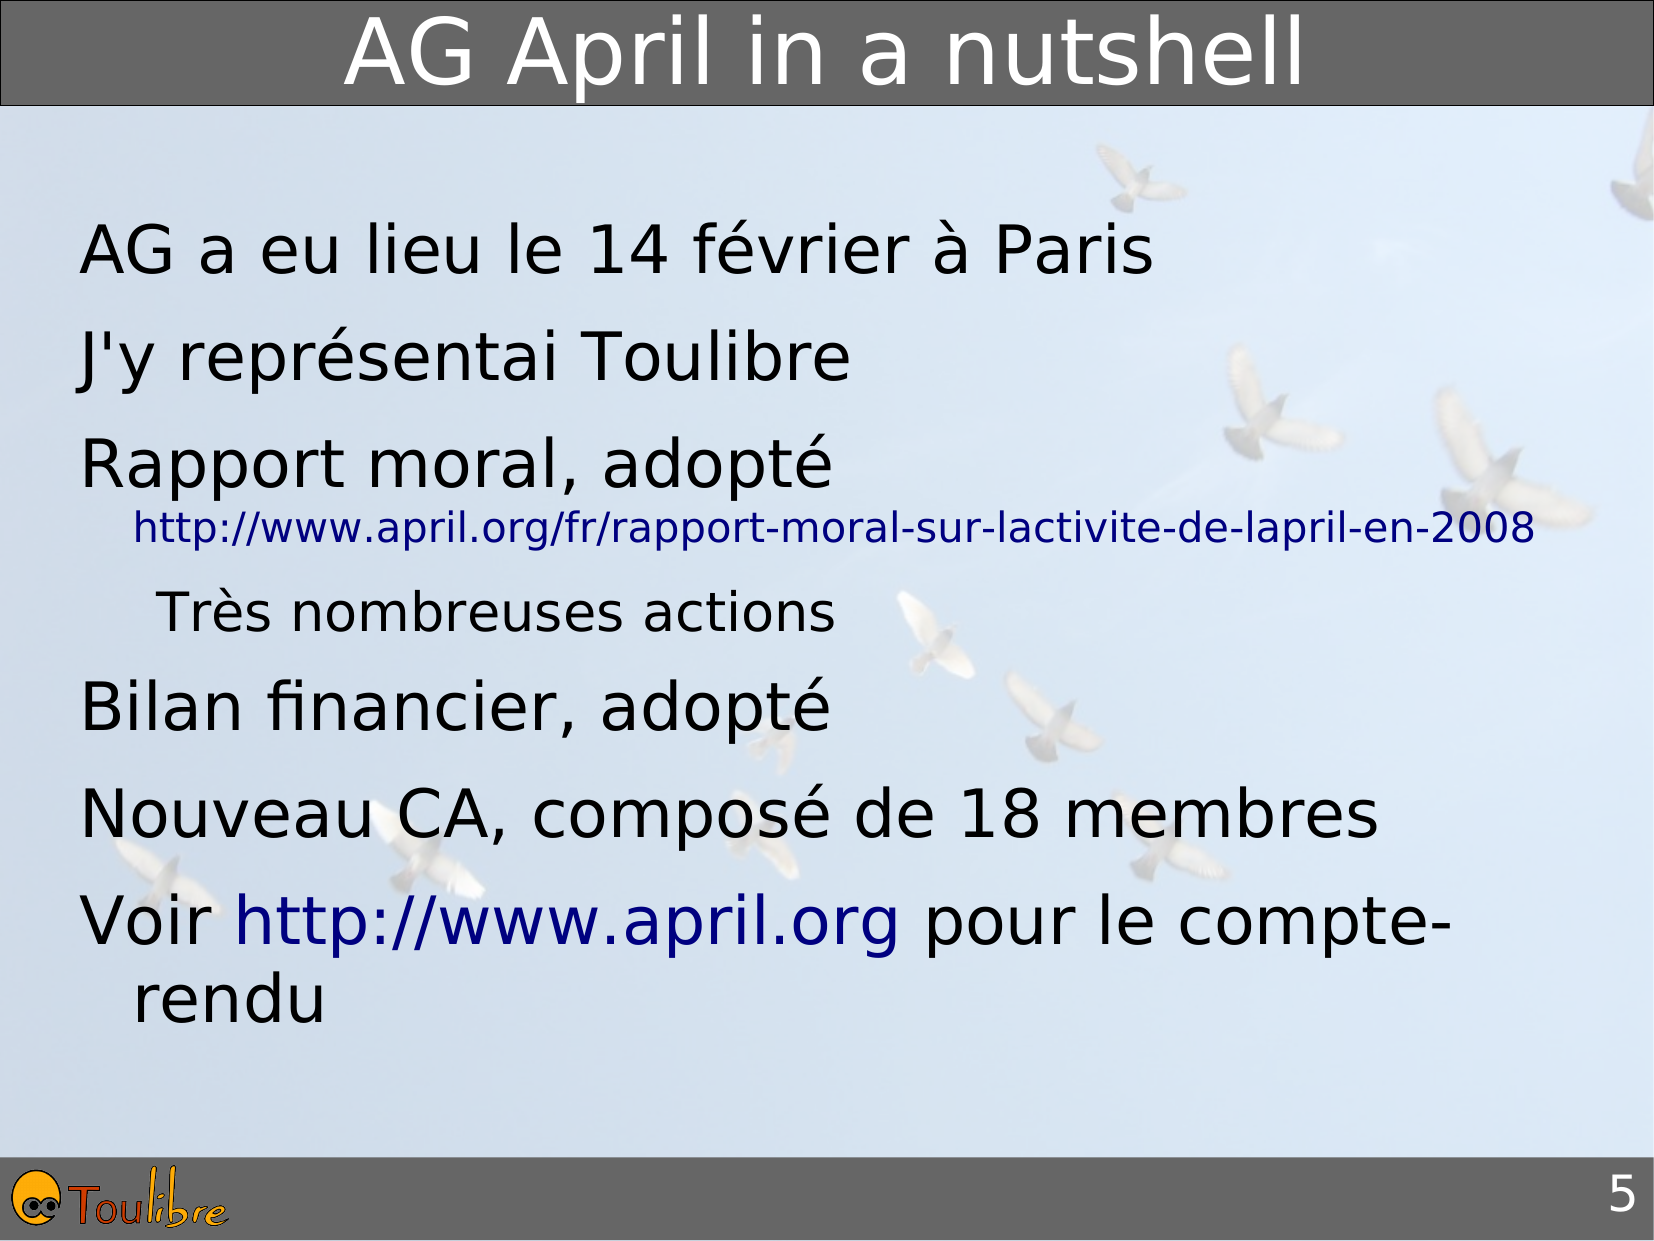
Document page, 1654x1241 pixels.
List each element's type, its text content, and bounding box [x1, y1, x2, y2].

picture [11, 1165, 229, 1228]
title AG April in a nutshell [0, 0, 1654, 107]
list AG a eu lieu le 14 février à Paris J'y représentai Toulibre Rapport moral, adopté http://www.april.org/fr/rapport-moral-sur-lactivite-de-lapril-en-2008 Très nombreuses actions Bilan financier, adopté Nouveau CA, composé de 18 membres Voir http://www.april.org pour le compte-rendu [61, 211, 1628, 1060]
